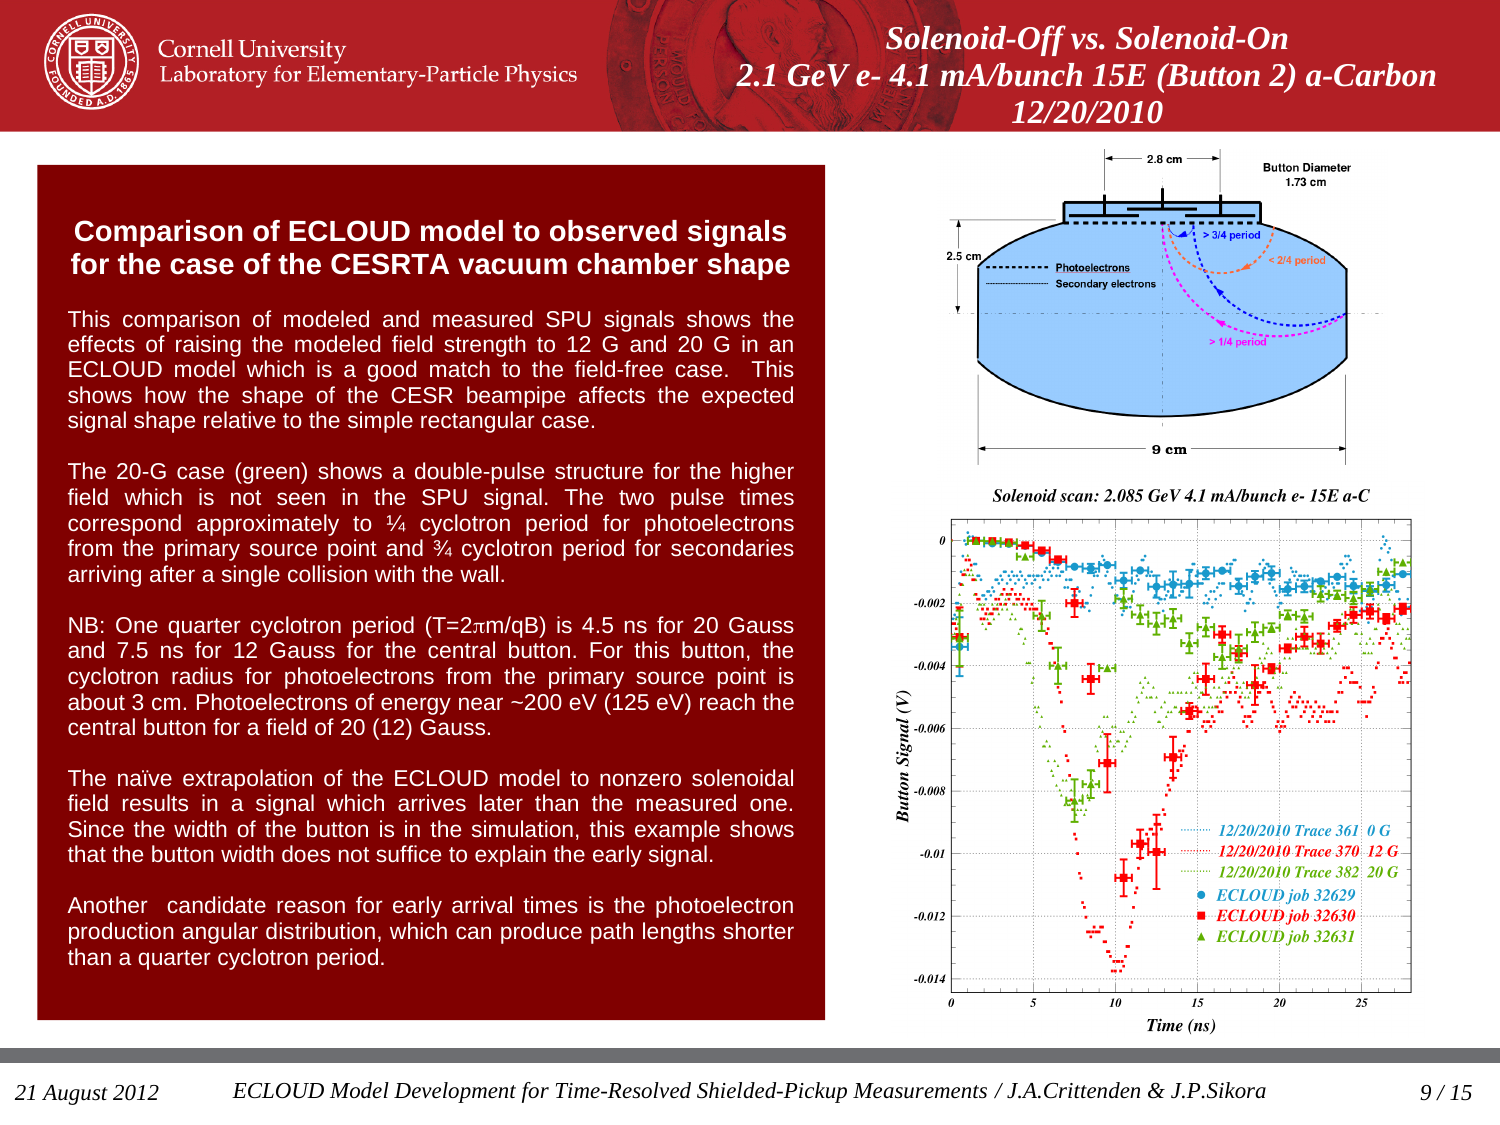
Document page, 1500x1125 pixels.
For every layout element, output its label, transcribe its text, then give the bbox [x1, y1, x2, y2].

title Solenoid-Off vs. Solenoid-On 2.1 GeV e- 4.1 mA/bunch 15E (Button 2) a-Carbon 12/20/2010 [675, 0, 1500, 150]
picture [0, 0, 675, 132]
text_box Comparison of ECLOUD model to observed signals for the case of the CESRTA vacuum chamber shape This comparison of modeled and measured SPU signals shows the effects of raising the modeled field strength to 12 G and 20 G in an ECLOUD model which is a good match to the field-free case. This shows how the shape of the CESR beampipe affects the expected signal shape relative to the simple rectangular case. The 20-G case (green) shows a double-pulse structure for the higher field which is not seen in the SPU signal. The two pulse times correspond approximately to ¼ cyclotron period for photoelectrons from the primary source point and ¾ cyclotron period for secondaries arriving after a single collision with the wall. NB: One quarter cyclotron period (T=2pm/qB) is 4.5 ns for 20 Gauss and 7.5 ns for 12 Gauss for the central button. For this button, the cyclotron radius for photoelectrons from the primary source point is about 3 cm. Photoelectrons of energy near ~200 eV (125 eV) reach the central button for a field of 20 (12) Gauss. The naïve extrapolation of the ECLOUD model to nonzero solenoidal field results in a signal which arrives later than the measured one. Since the width of the button is in the simulation, this example shows that the button width does not suffice to explain the early signal. Another candidate reason for early arrival times is the photoelectron production angular distribution, which can produce path lengths shorter than a quarter cyclotron period. [37, 164, 826, 1021]
picture [891, 149, 1425, 1038]
